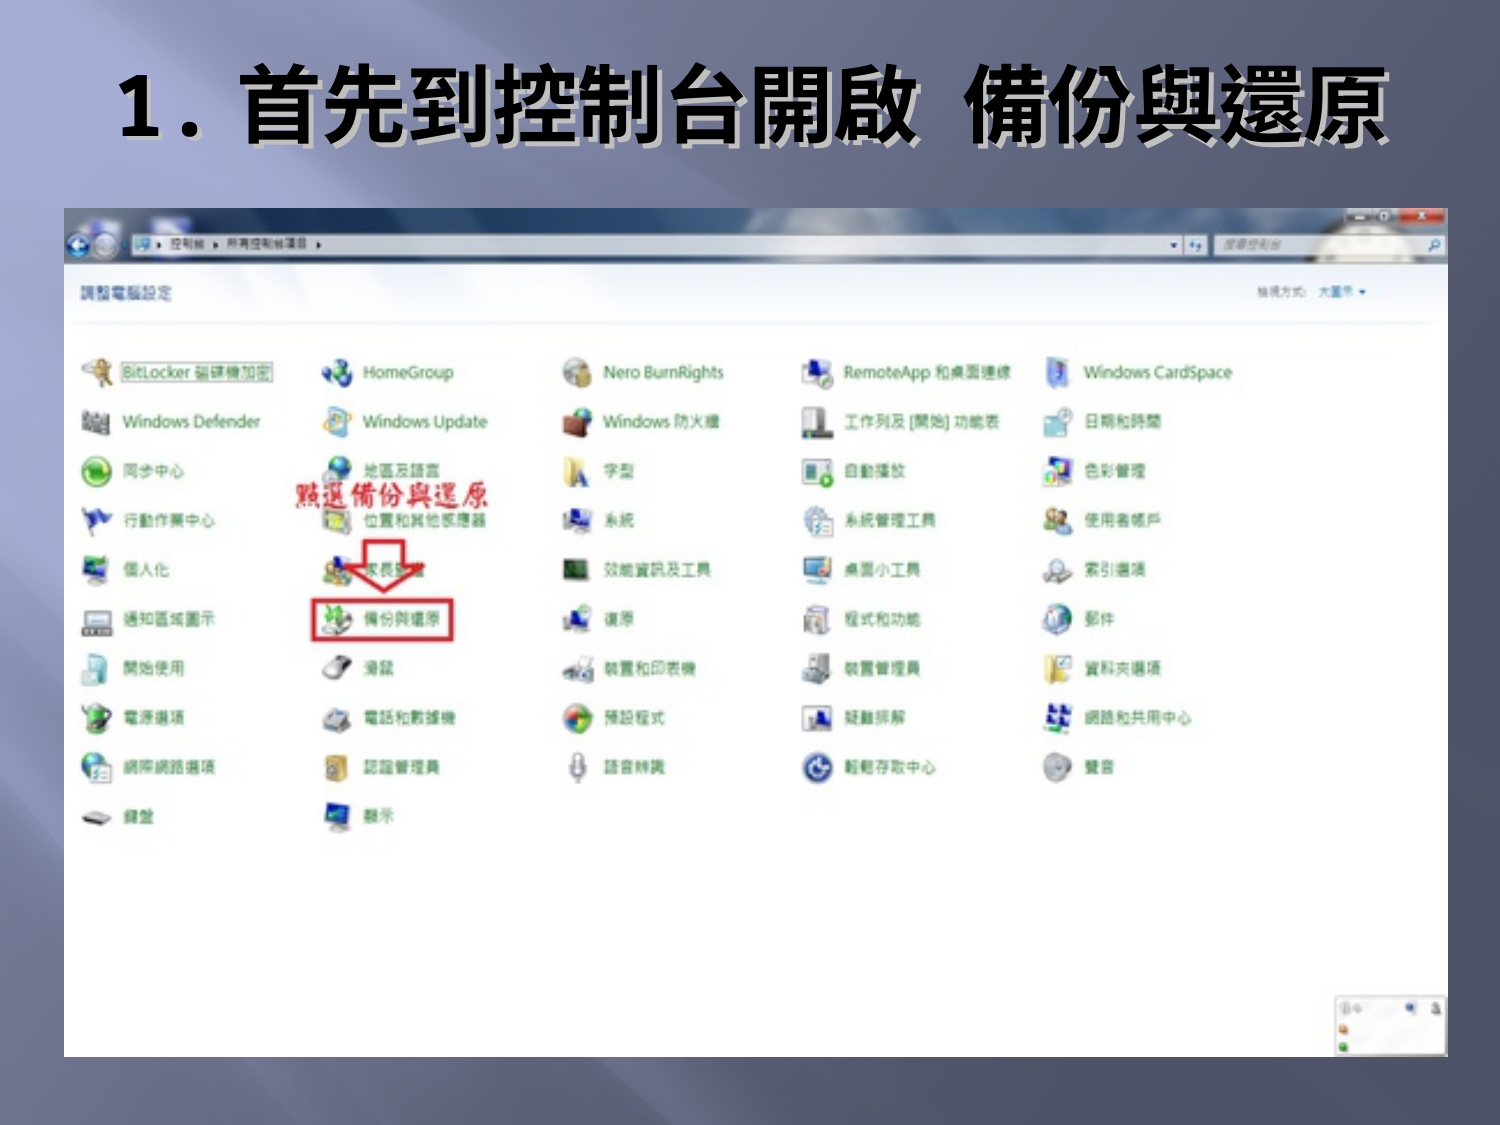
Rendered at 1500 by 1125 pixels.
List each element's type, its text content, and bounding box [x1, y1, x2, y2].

picture [64, 208, 1448, 1057]
title 1.首先到控制台開啟 備份與還原 [76, 30, 1427, 173]
